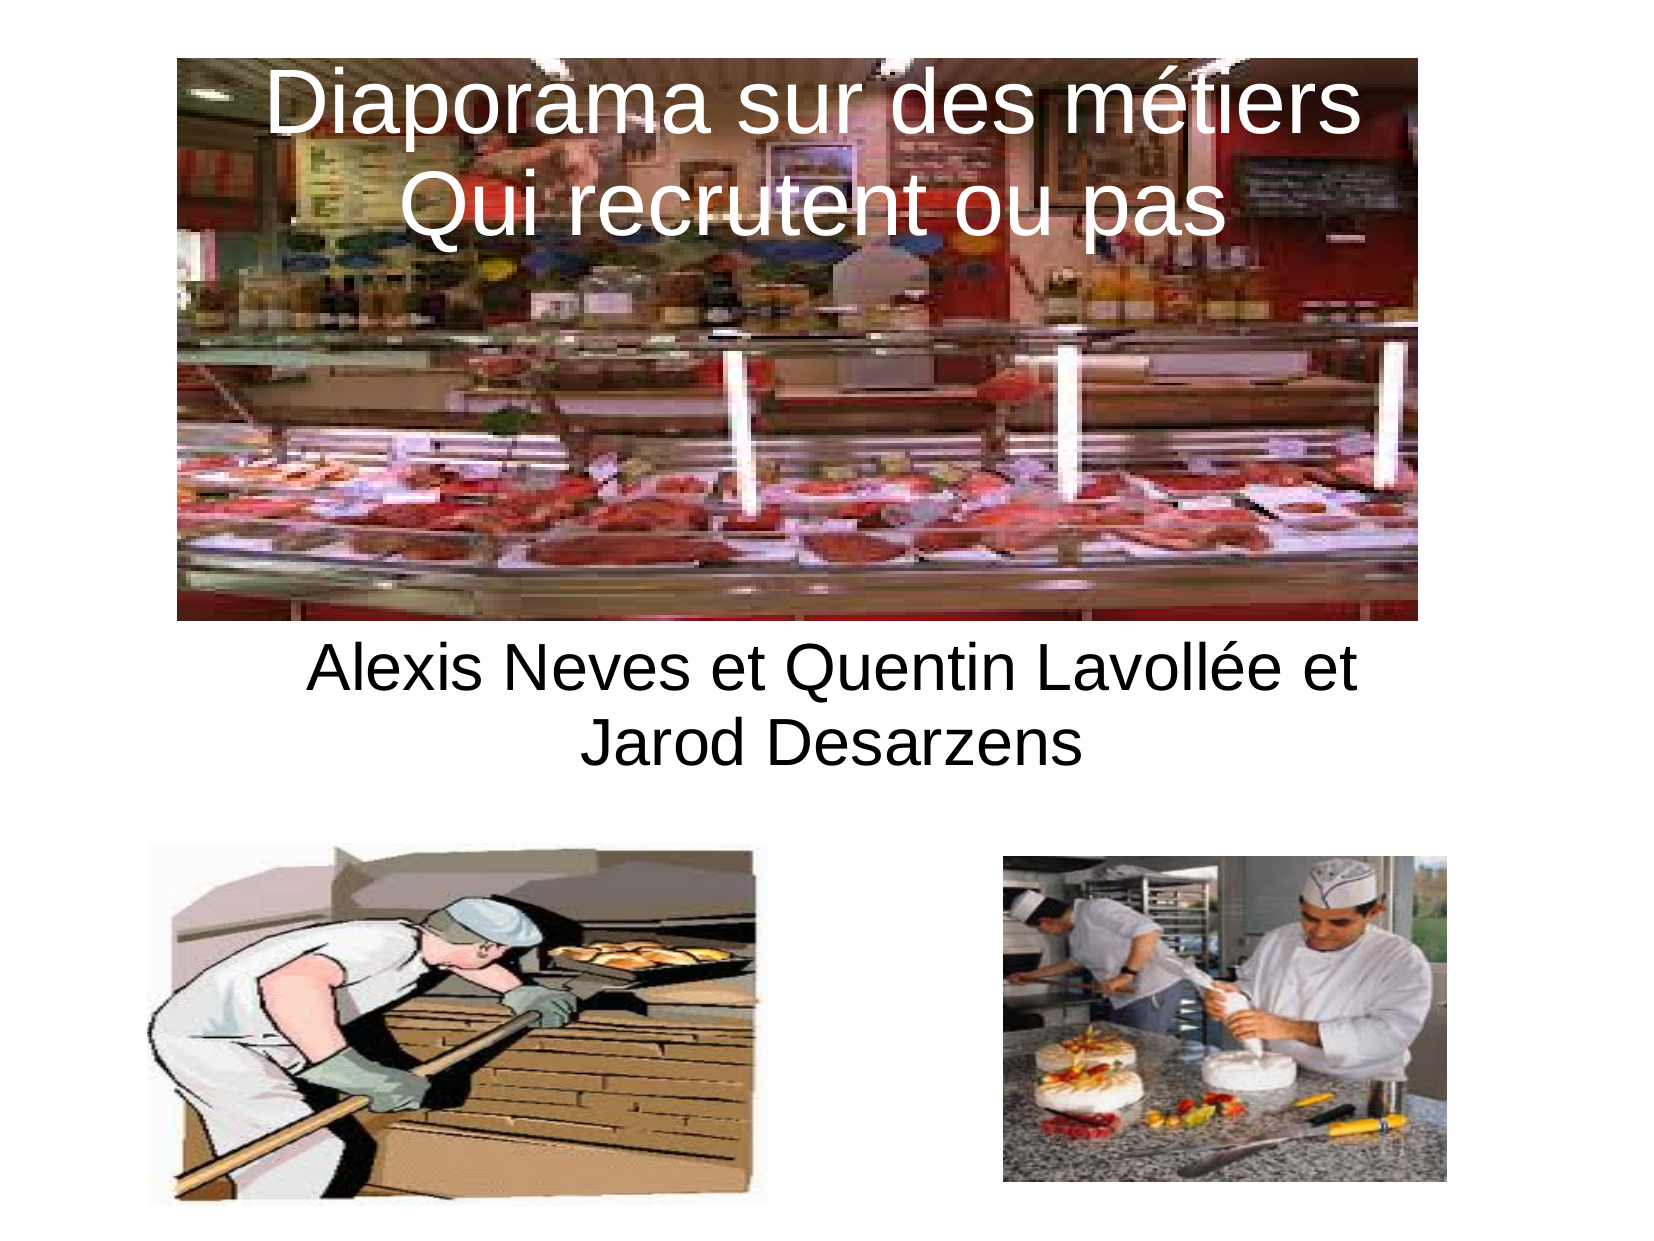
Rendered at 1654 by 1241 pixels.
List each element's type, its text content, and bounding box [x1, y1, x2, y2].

picture [177, 257, 1418, 295]
picture [147, 843, 768, 1206]
subtitle Alexis Neves et Quentin Lavollée et Jarod Desarzens [88, 295, 1577, 1114]
picture [1003, 856, 1447, 1182]
title Diaporama sur des métiers Qui recrutent ou pas [82, 49, 1571, 257]
